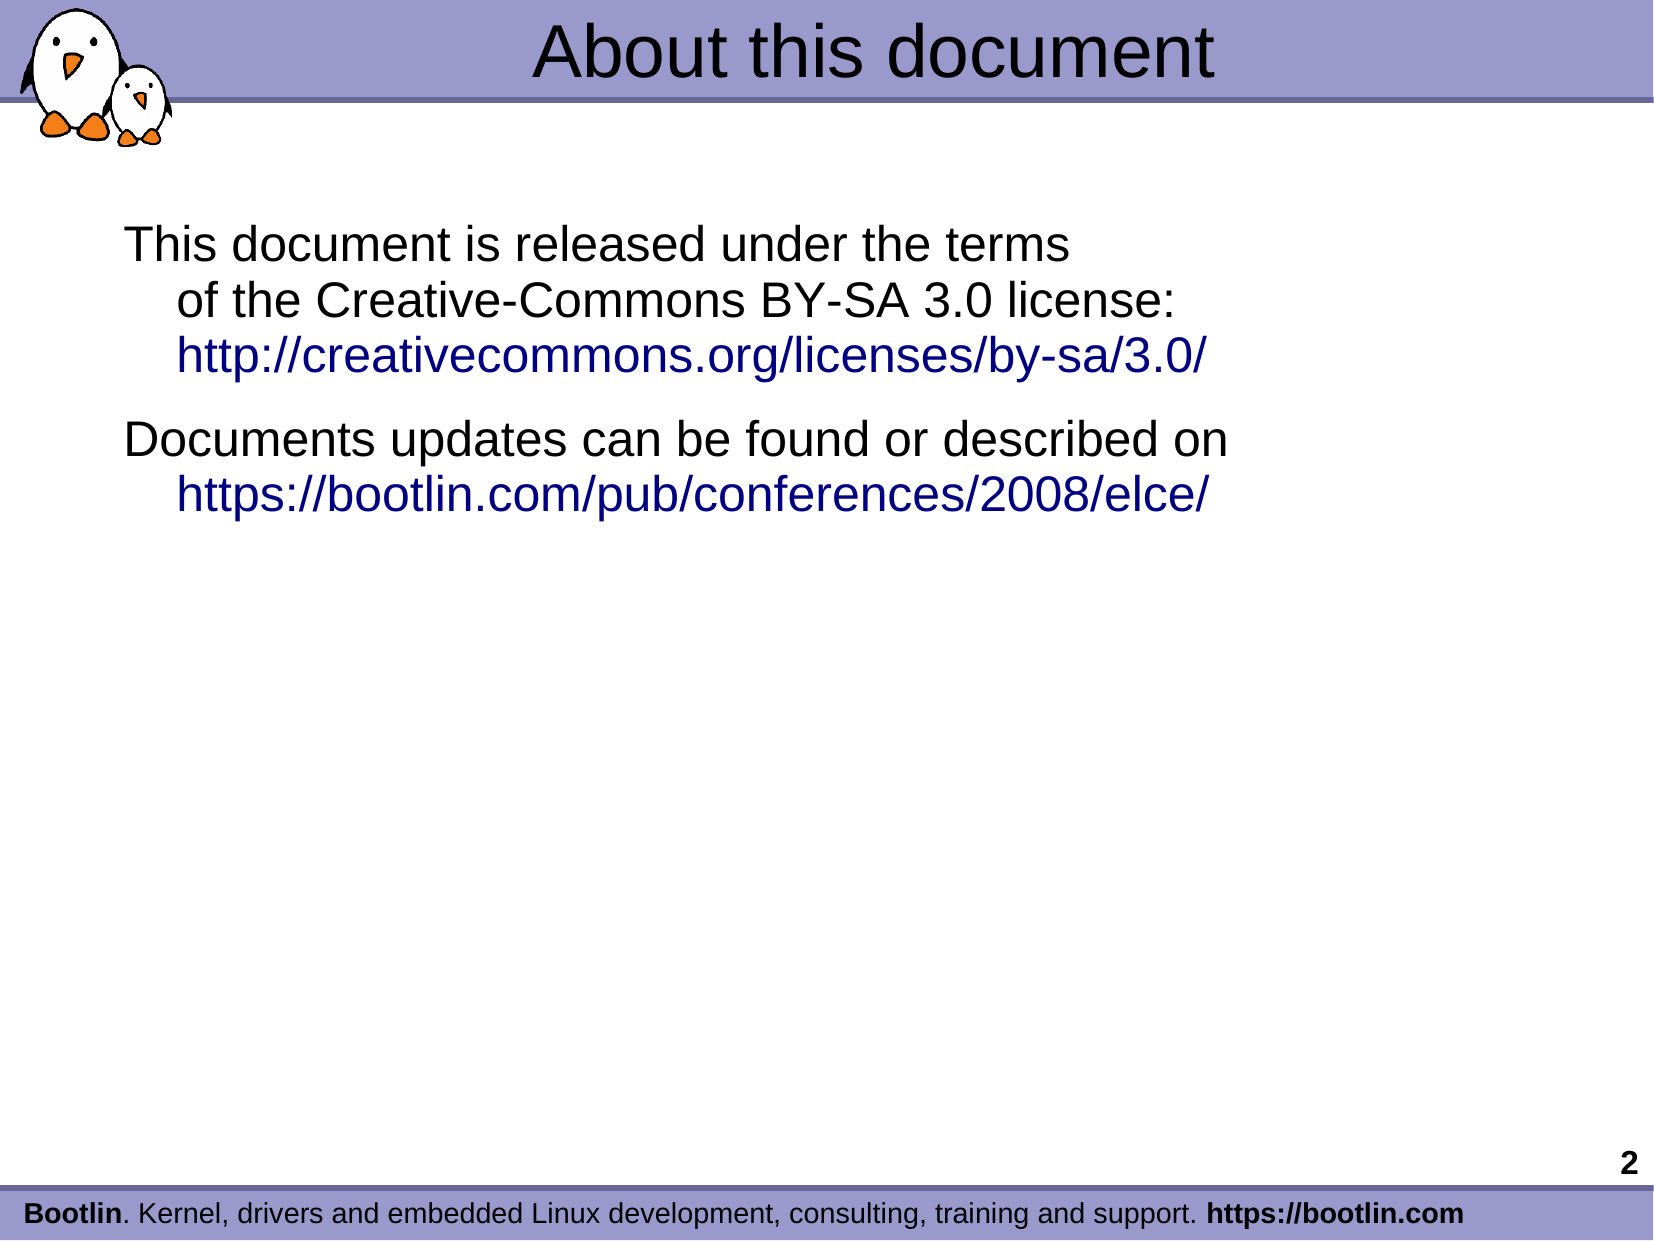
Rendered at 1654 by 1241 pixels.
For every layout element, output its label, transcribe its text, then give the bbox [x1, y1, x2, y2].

list This document is released under the terms of the Creative-Commons BY-SA 3.0 license: http://creativecommons.org/licenses/by-sa/3.0/ Documents updates can be found or described on https://bootlin.com/pub/conferences/2008/elce/ [105, 216, 1518, 1066]
title About this document [197, 5, 1551, 97]
picture [20, 8, 172, 147]
